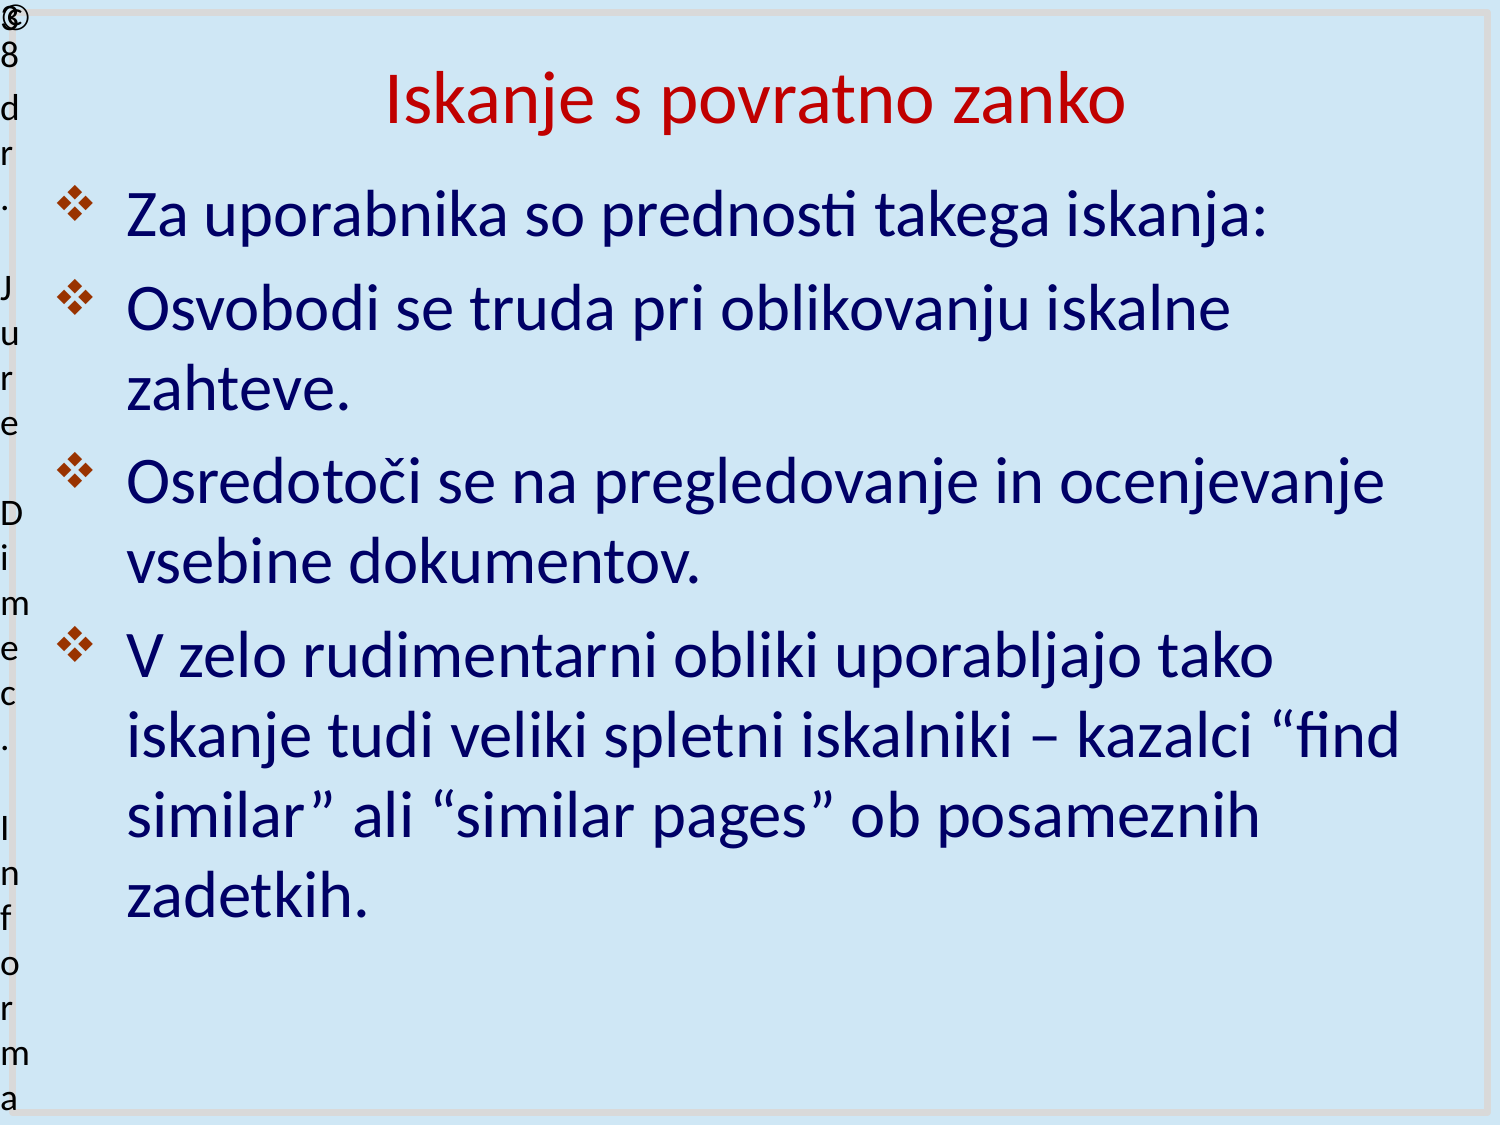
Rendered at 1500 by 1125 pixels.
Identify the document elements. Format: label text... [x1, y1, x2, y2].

list Za uporabnika so prednosti takega iskanja: Osvobodi se truda pri oblikovanju iskalne zahteve. Osredotoči se na pregledovanje in ocenjevanje vsebine dokumentov. V zelo rudimentarni obliki uporabljajo tako iskanje tudi veliki spletni iskalniki – kazalci “find similar” ali “similar pages” ob posameznih zadetkih. [37, 162, 1475, 1050]
title Iskanje s povratno zanko [37, 37, 1475, 150]
